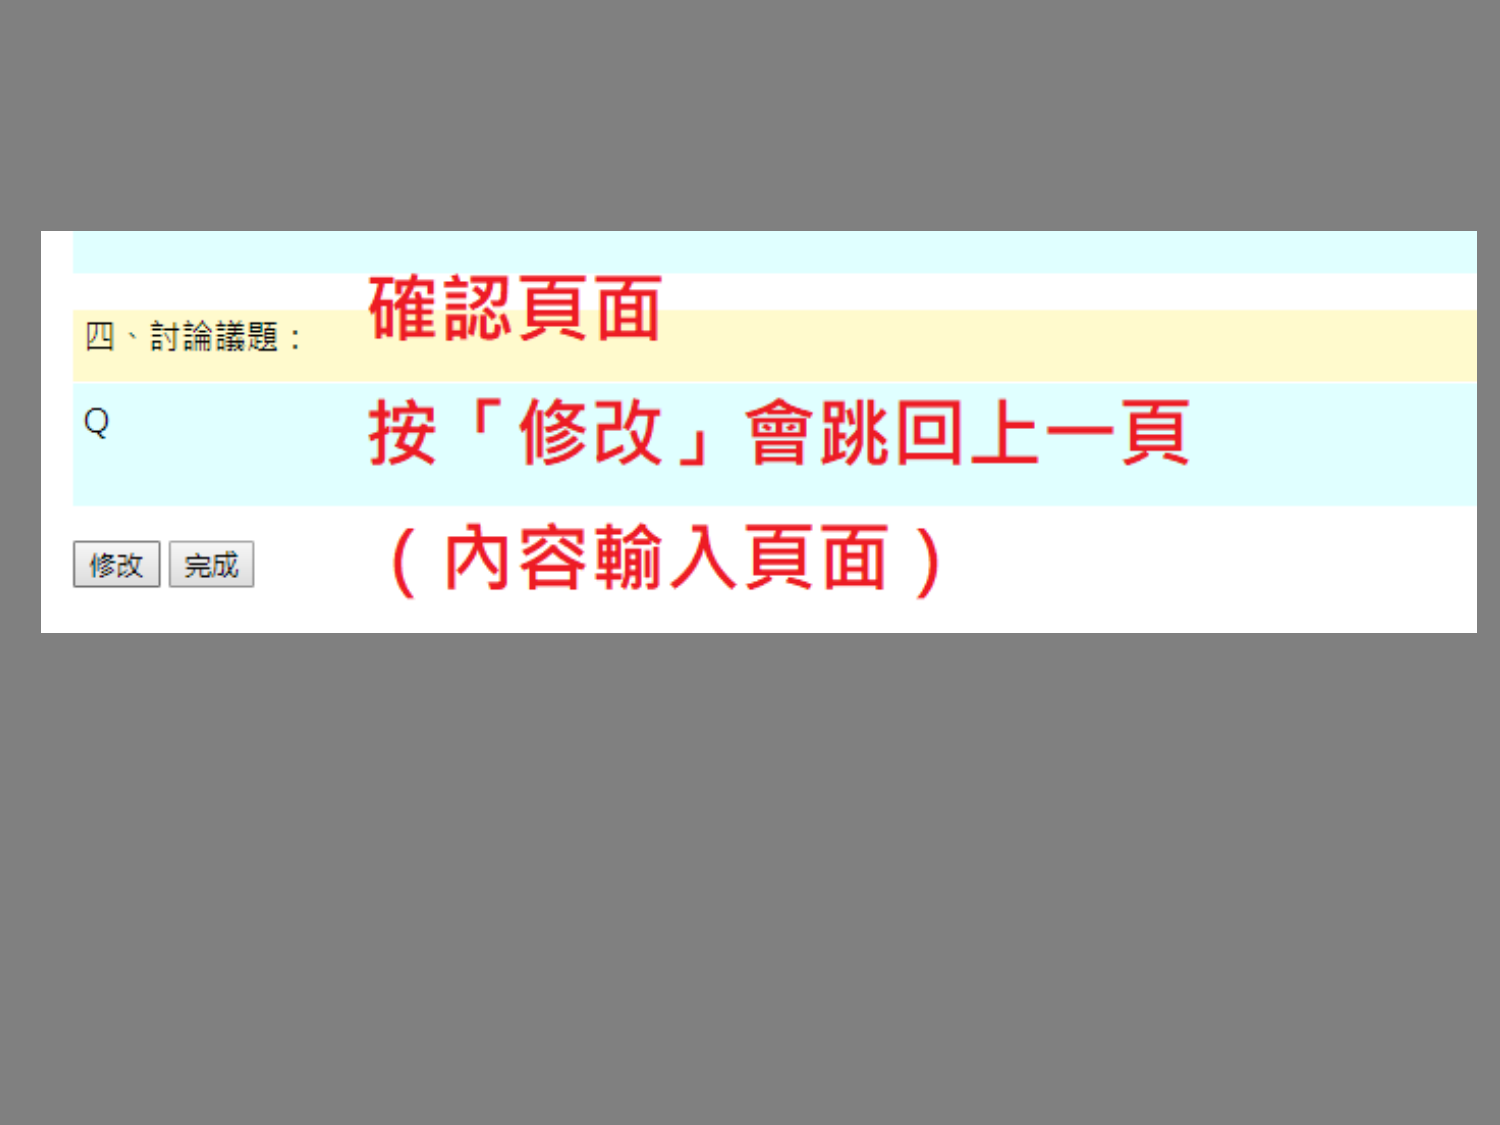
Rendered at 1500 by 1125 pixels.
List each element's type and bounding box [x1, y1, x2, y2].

picture [41, 231, 1477, 633]
